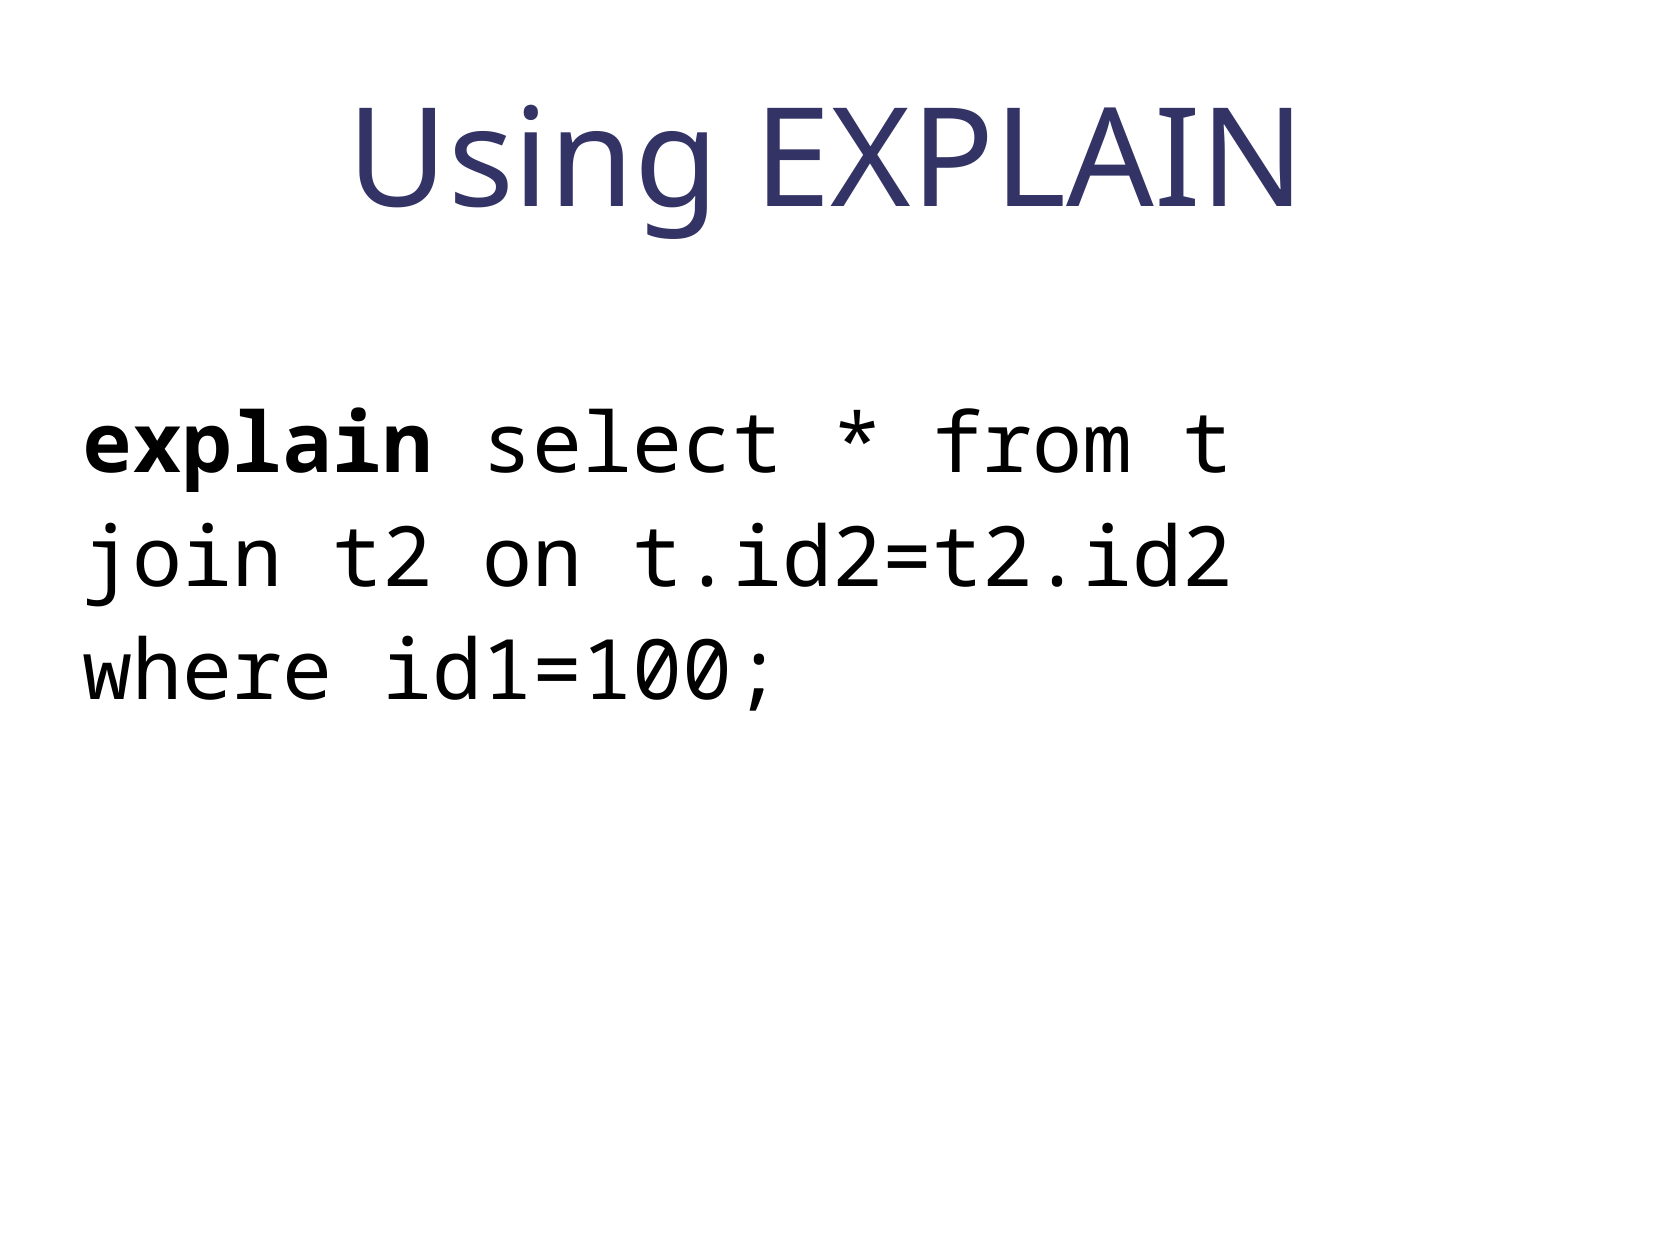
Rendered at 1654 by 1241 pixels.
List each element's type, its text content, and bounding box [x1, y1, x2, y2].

subtitle explain select * from t join t2 on t.id2=t2.id2 where id1=100; [82, 383, 1571, 1094]
title Using EXPLAIN [82, 56, 1571, 250]
